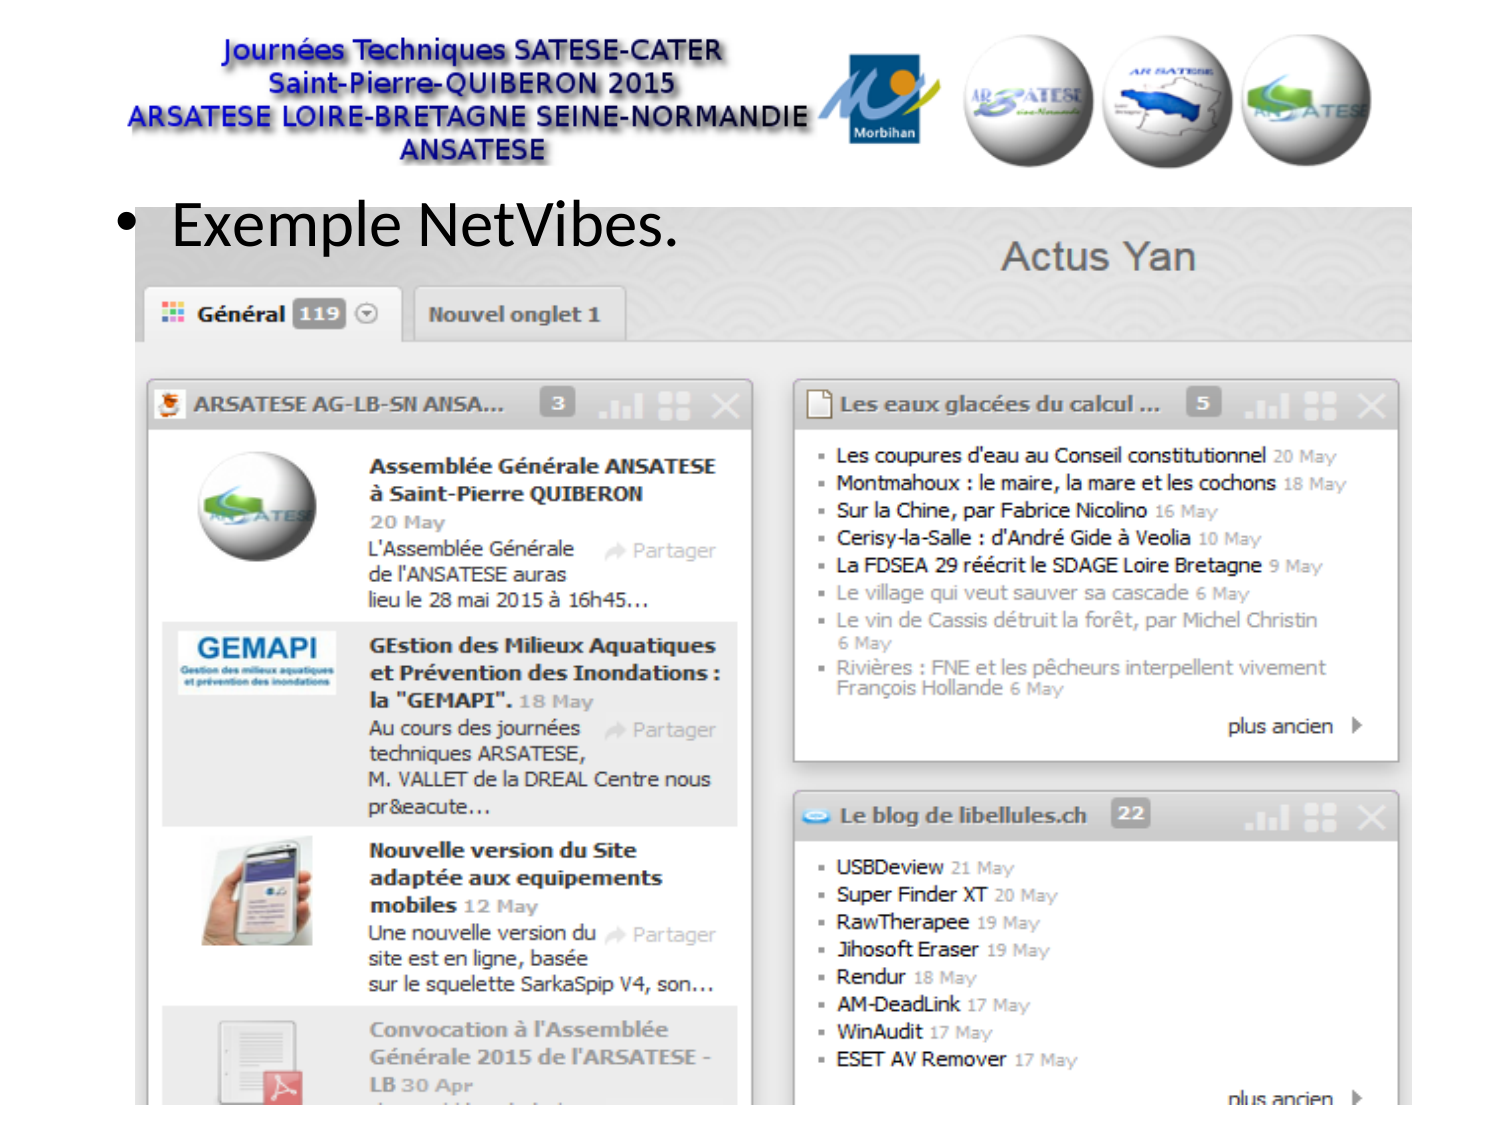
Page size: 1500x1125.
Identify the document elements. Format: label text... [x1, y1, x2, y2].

picture [123, 30, 1389, 172]
list Exemple NetVibes. [100, 172, 1451, 461]
picture [135, 461, 1412, 1105]
